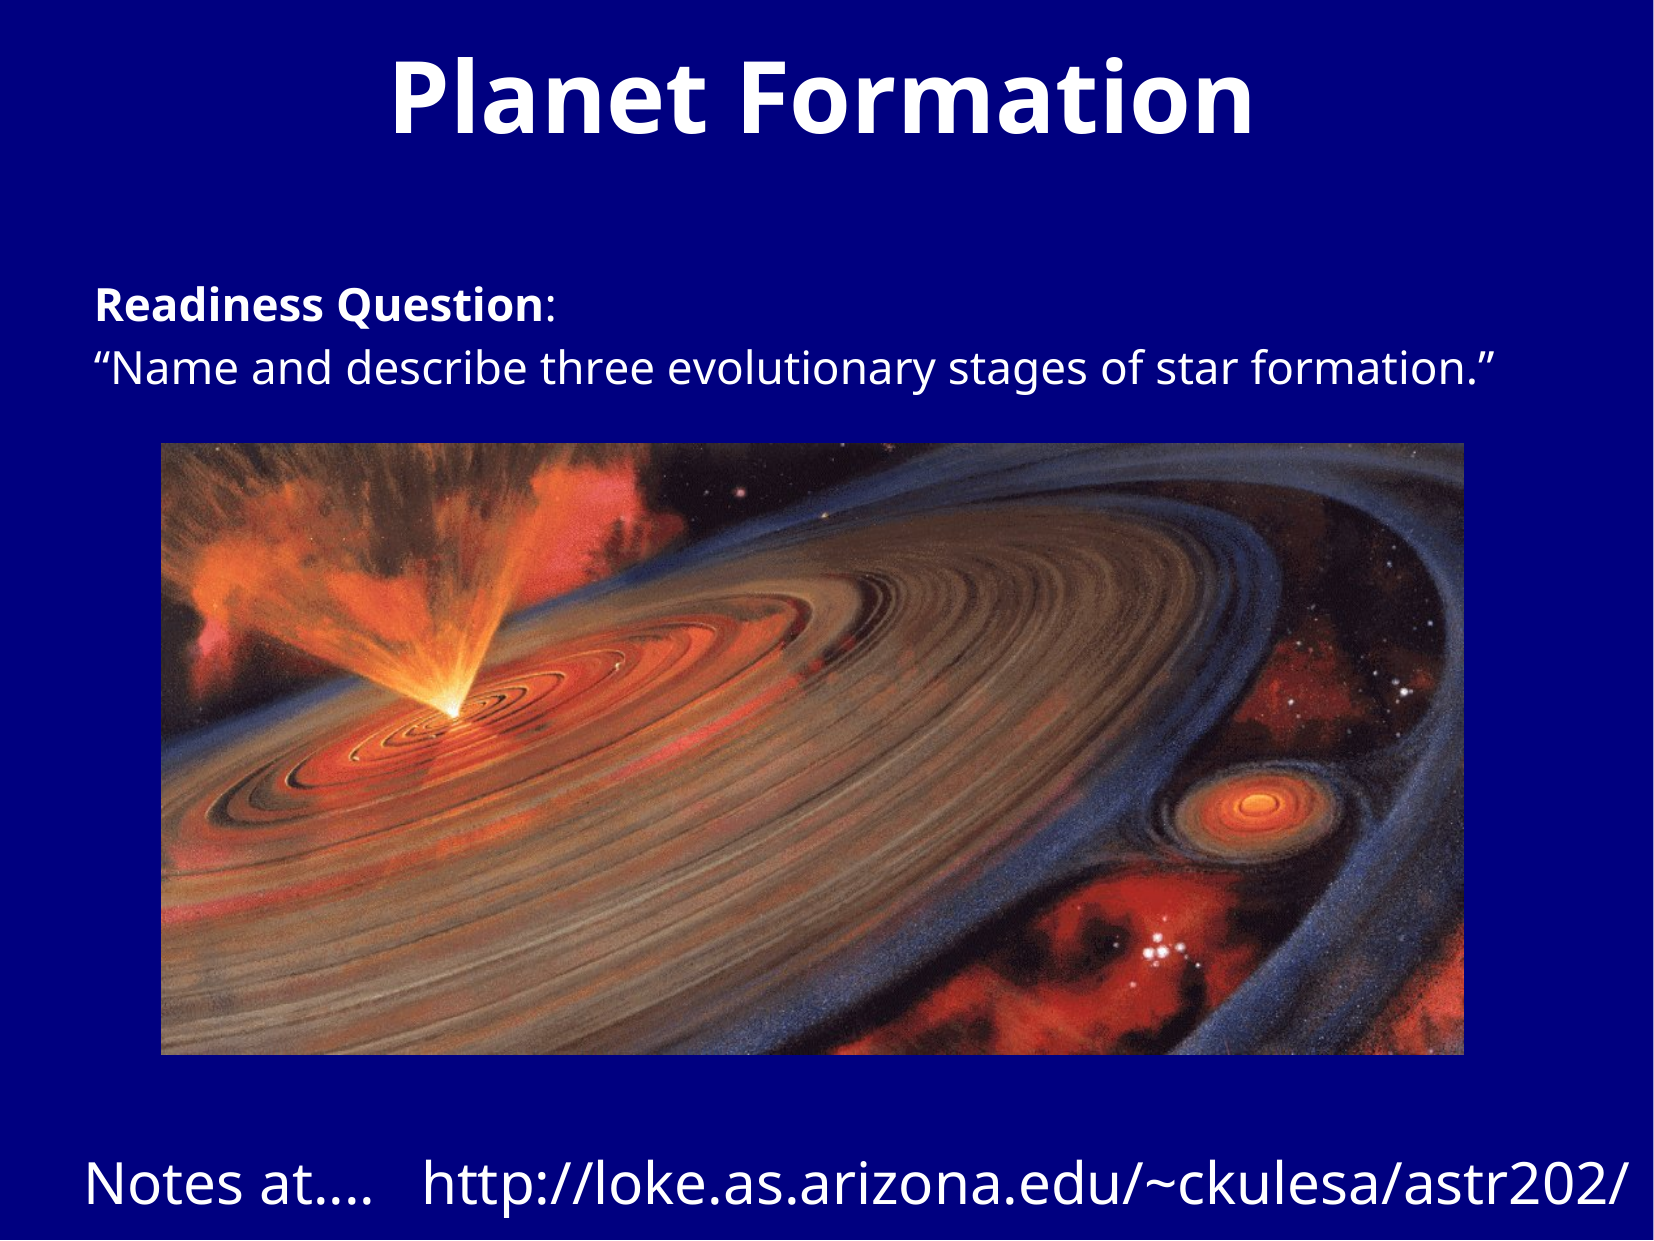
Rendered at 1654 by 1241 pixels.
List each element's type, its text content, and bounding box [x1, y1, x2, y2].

picture [161, 443, 1464, 1055]
text_box Readiness Question: “Name and describe three evolutionary stages of star formation.” [93, 210, 1597, 465]
text_box Notes at.... http://loke.as.arizona.edu/~ckulesa/astr202/ [83, 1142, 1544, 1210]
title Planet Formation [93, 35, 1553, 153]
